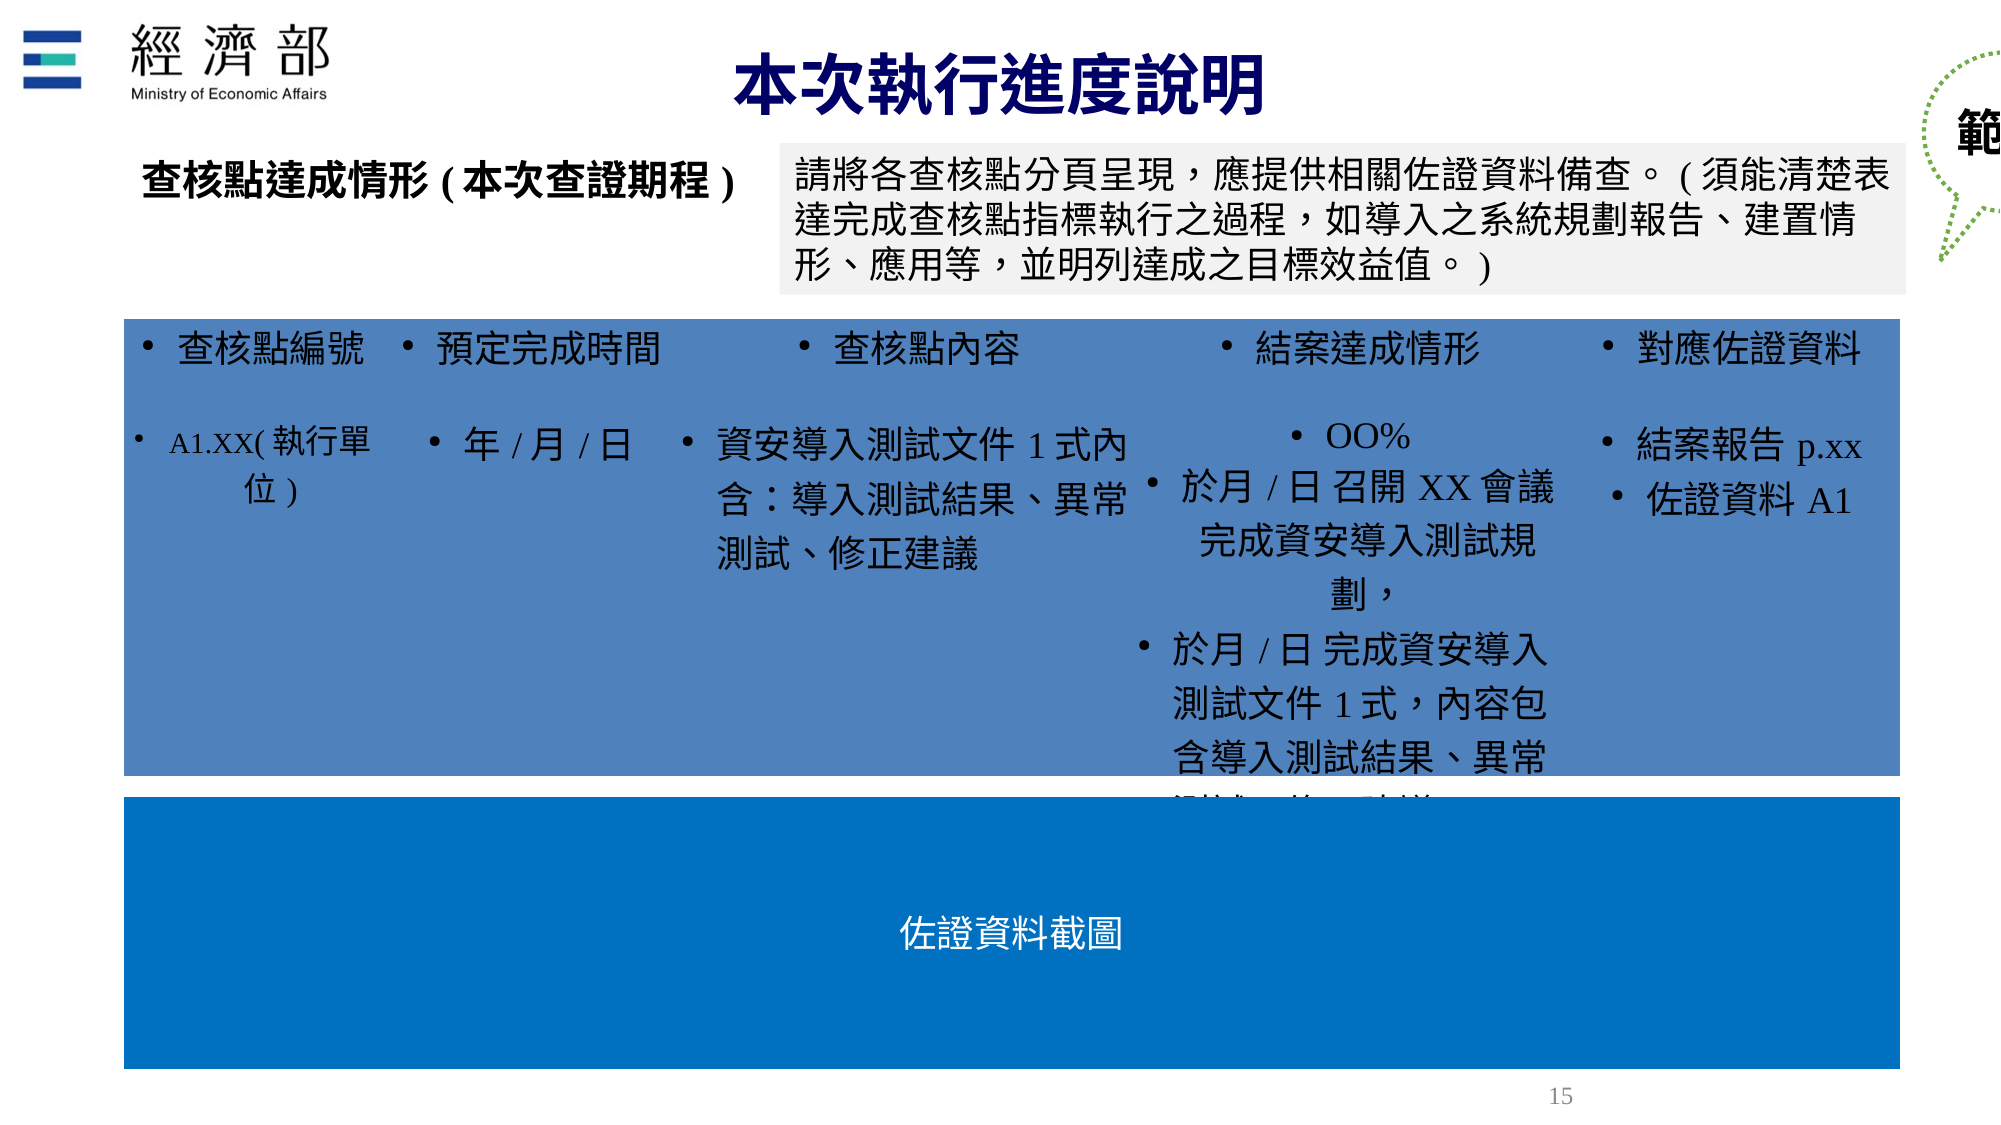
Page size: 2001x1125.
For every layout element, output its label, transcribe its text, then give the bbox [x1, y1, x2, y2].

table_cell 資安導入測試文件1式內含：導入測試結果、異常測試、修正建議 [681, 415, 1138, 776]
table_header 查核點內容 [681, 319, 1138, 415]
text_box 佐證資料截圖 [124, 797, 1900, 1069]
text_box 請將各查核點分頁呈現，應提供相關佐證資料備查。(須能清楚表達完成查核點指標執行之過程，如導入之系統規劃報告、建置情形、應用等，並明列達成之目標效益值。) [779, 143, 1907, 295]
text_box 14 [1533, 1065, 2000, 1125]
table_header 對應佐證資料 [1564, 319, 1900, 415]
table_cell OO% 於月/日 召開XX會議完成資安導入測試規劃， 於月/日 完成資安導入測試文件1式，內容包含導入測試結果、異常測試、修正建議。 [1138, 415, 1564, 776]
table_cell A1.XX(執行單位) [124, 415, 382, 776]
table_cell 結案報告p.xx 佐證資料A1 [1564, 415, 1900, 776]
table_header 結案達成情形 [1138, 319, 1564, 415]
table_header 預定完成時間 [382, 319, 681, 415]
table_cell 年/月/日 [382, 415, 681, 776]
text_box 範例 [1989, 128, 2000, 149]
table_header 查核點編號 [124, 319, 382, 415]
text_box 查核點達成情形(本次查證期程) [111, 133, 765, 222]
title 本次執行進度說明 [99, 23, 1900, 143]
text_box 範例 [1923, 52, 2000, 262]
